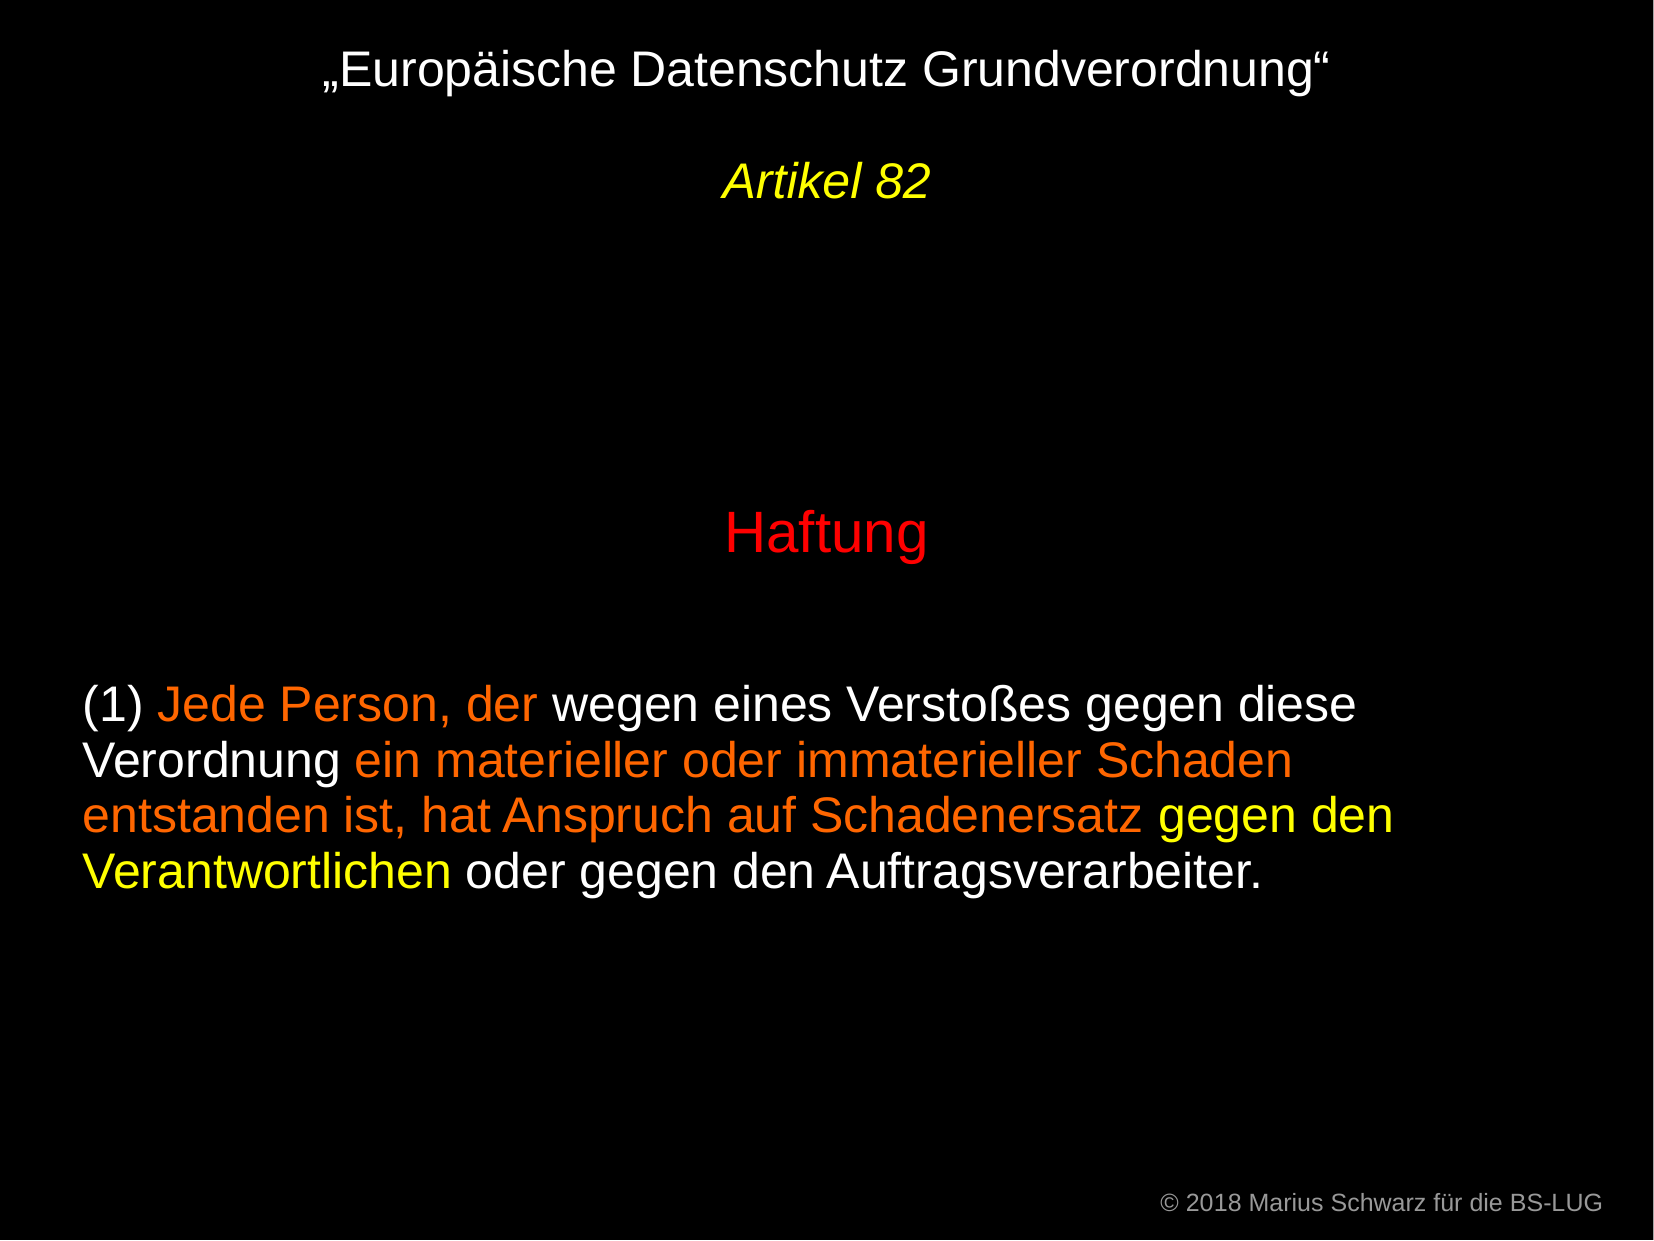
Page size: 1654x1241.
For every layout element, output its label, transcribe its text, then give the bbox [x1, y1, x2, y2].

title „Europäische Datenschutz Grundverordnung“ Artikel 82 [82, 41, 1571, 209]
text_box © 2018 Marius Schwarz für die BS-LUG [1145, 1181, 1630, 1224]
text_box Haftung (1) Jede Person, der wegen eines Verstoßes gegen diese Verordnung ein materieller oder immaterieller Schaden entstanden ist, hat Anspruch auf Schadenersatz gegen den Verantwortlichen oder gegen den Auftragsverarbeiter. [82, 290, 1571, 1109]
